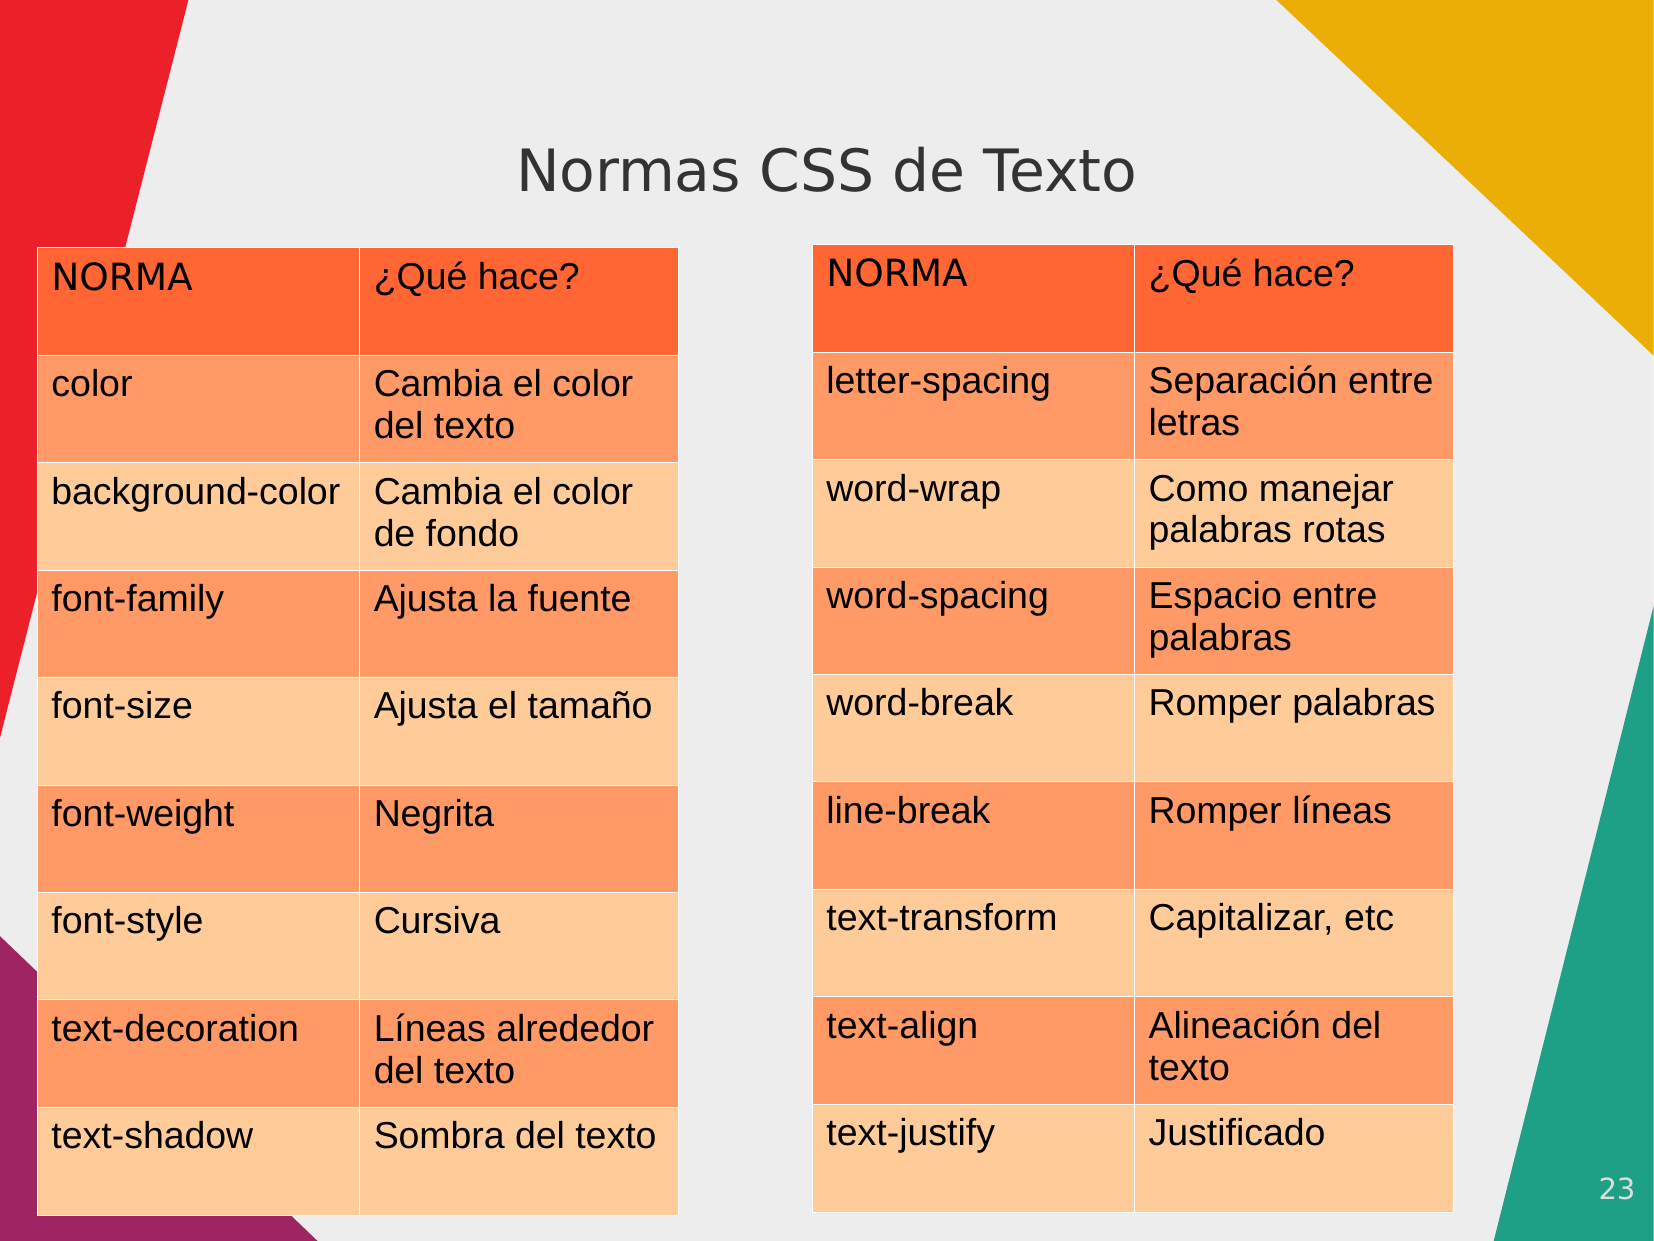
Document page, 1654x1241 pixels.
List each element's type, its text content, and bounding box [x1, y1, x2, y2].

table_cell Negrita [360, 786, 678, 892]
table_cell color [38, 356, 359, 462]
table_cell text-transform [813, 890, 1134, 996]
table_cell word-wrap [813, 460, 1134, 567]
table_cell Justificado [1135, 1105, 1453, 1212]
table_cell font-weight [38, 786, 359, 892]
table_cell word-spacing [813, 568, 1134, 674]
table_cell Ajusta el tamaño [360, 678, 678, 785]
table_header NORMA [38, 248, 359, 355]
table_cell text-shadow [38, 1108, 359, 1215]
table_cell Líneas alrededor del texto [360, 1000, 678, 1107]
table_header ¿Qué hace? [360, 248, 678, 355]
table_cell word-break [813, 675, 1134, 781]
table_header ¿Qué hace? [1135, 245, 1453, 352]
table_cell line-break [813, 782, 1134, 889]
table_cell font-size [38, 678, 359, 785]
table_cell Romper palabras [1135, 675, 1453, 781]
table_cell Alineación del texto [1135, 997, 1453, 1104]
table_cell Romper líneas [1135, 782, 1453, 889]
table_cell Capitalizar, etc [1135, 890, 1453, 996]
title Normas CSS de Texto [114, 73, 1539, 271]
table_cell font-family [38, 571, 359, 677]
table_header NORMA [813, 245, 1134, 352]
table_cell Cursiva [360, 893, 678, 999]
table_cell background-color [38, 463, 359, 570]
table_cell letter-spacing [813, 353, 1134, 459]
table_cell text-justify [813, 1105, 1134, 1212]
table_cell Separación entre letras [1135, 353, 1453, 459]
table_cell Sombra del texto [360, 1108, 678, 1215]
table_cell Como manejar palabras rotas [1135, 460, 1453, 567]
table_cell text-decoration [38, 1000, 359, 1107]
table_cell Cambia el color de fondo [360, 463, 678, 570]
table_cell Ajusta la fuente [360, 571, 678, 677]
table_cell Espacio entre palabras [1135, 568, 1453, 674]
table_cell text-align [813, 997, 1134, 1104]
table_cell Cambia el color del texto [360, 356, 678, 462]
table_cell font-style [38, 893, 359, 999]
